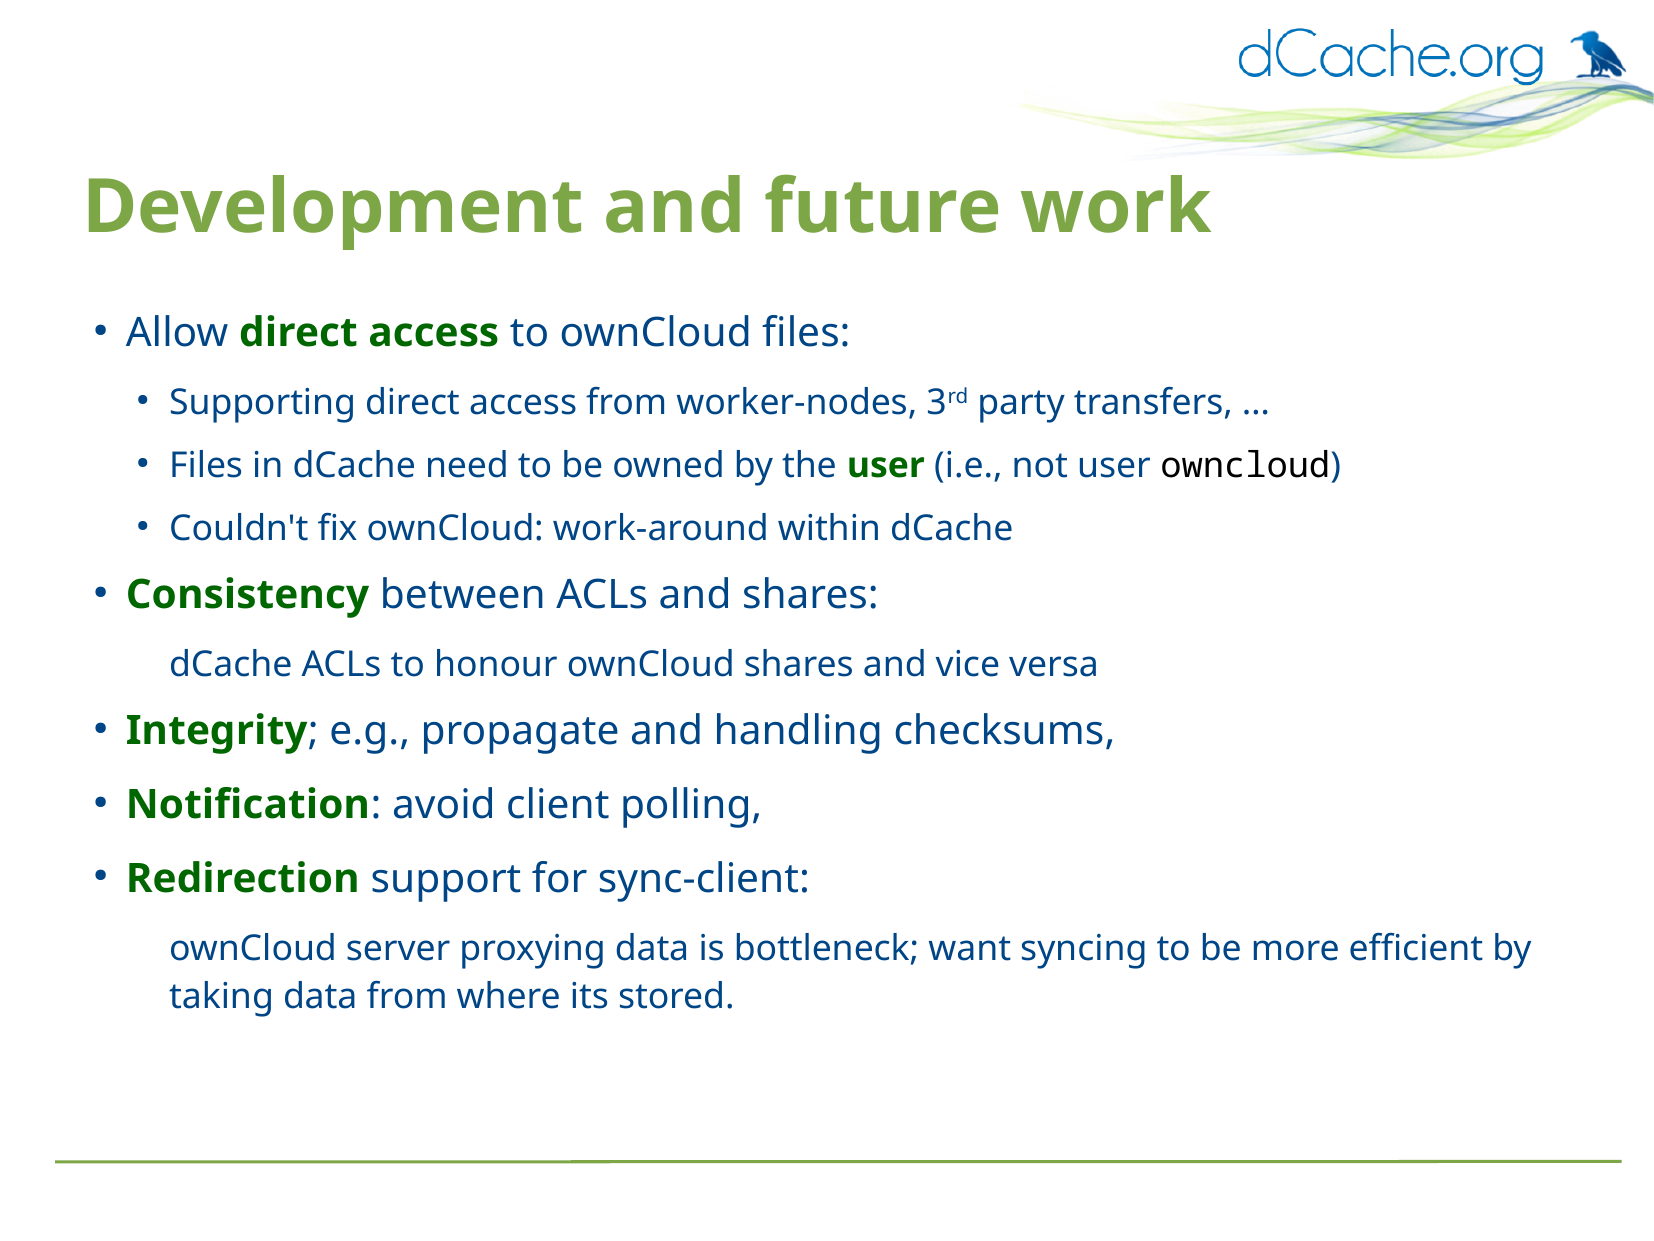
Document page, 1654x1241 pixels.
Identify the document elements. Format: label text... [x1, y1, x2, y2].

title Development and future work [82, 155, 1605, 252]
picture [956, 16, 1654, 169]
list Allow direct access to ownCloud files: Supporting direct access from worker-nodes, 3rd party transfers, … Files in dCache need to be owned by the user (i.e., not user owncloud) Couldn't fix ownCloud: work-around within dCache Consistency between ACLs and shares: dCache ACLs to honour ownCloud shares and vice versa Integrity; e.g., propagate and handling checksums, Notification: avoid client polling, Redirection support for sync-client: ownCloud server proxying data is bottleneck; want syncing to be more efficient by taking data from where its stored. [82, 302, 1571, 1023]
